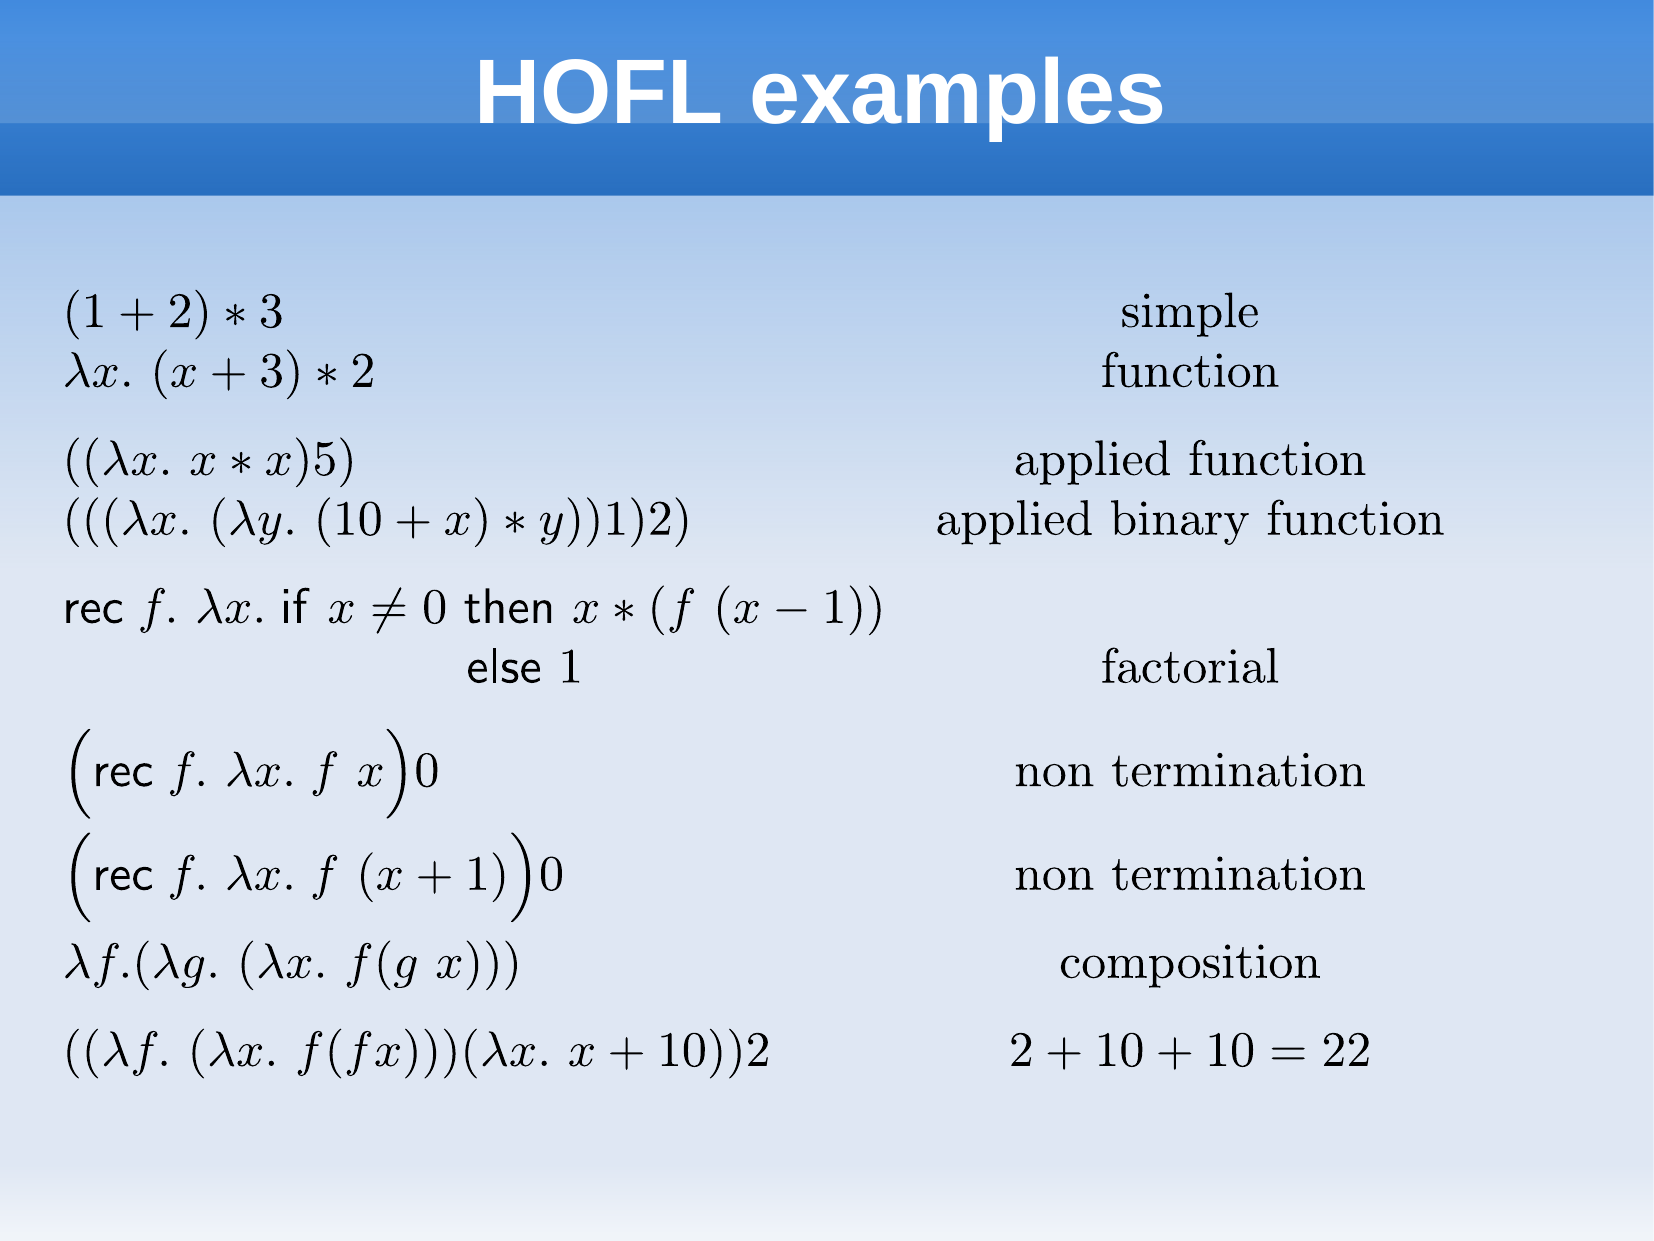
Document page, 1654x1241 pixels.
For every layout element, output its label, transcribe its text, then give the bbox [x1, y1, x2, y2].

picture [0, 0, 1654, 1241]
title HOFL examples [76, 0, 1565, 188]
text_box [62, 289, 1445, 1079]
